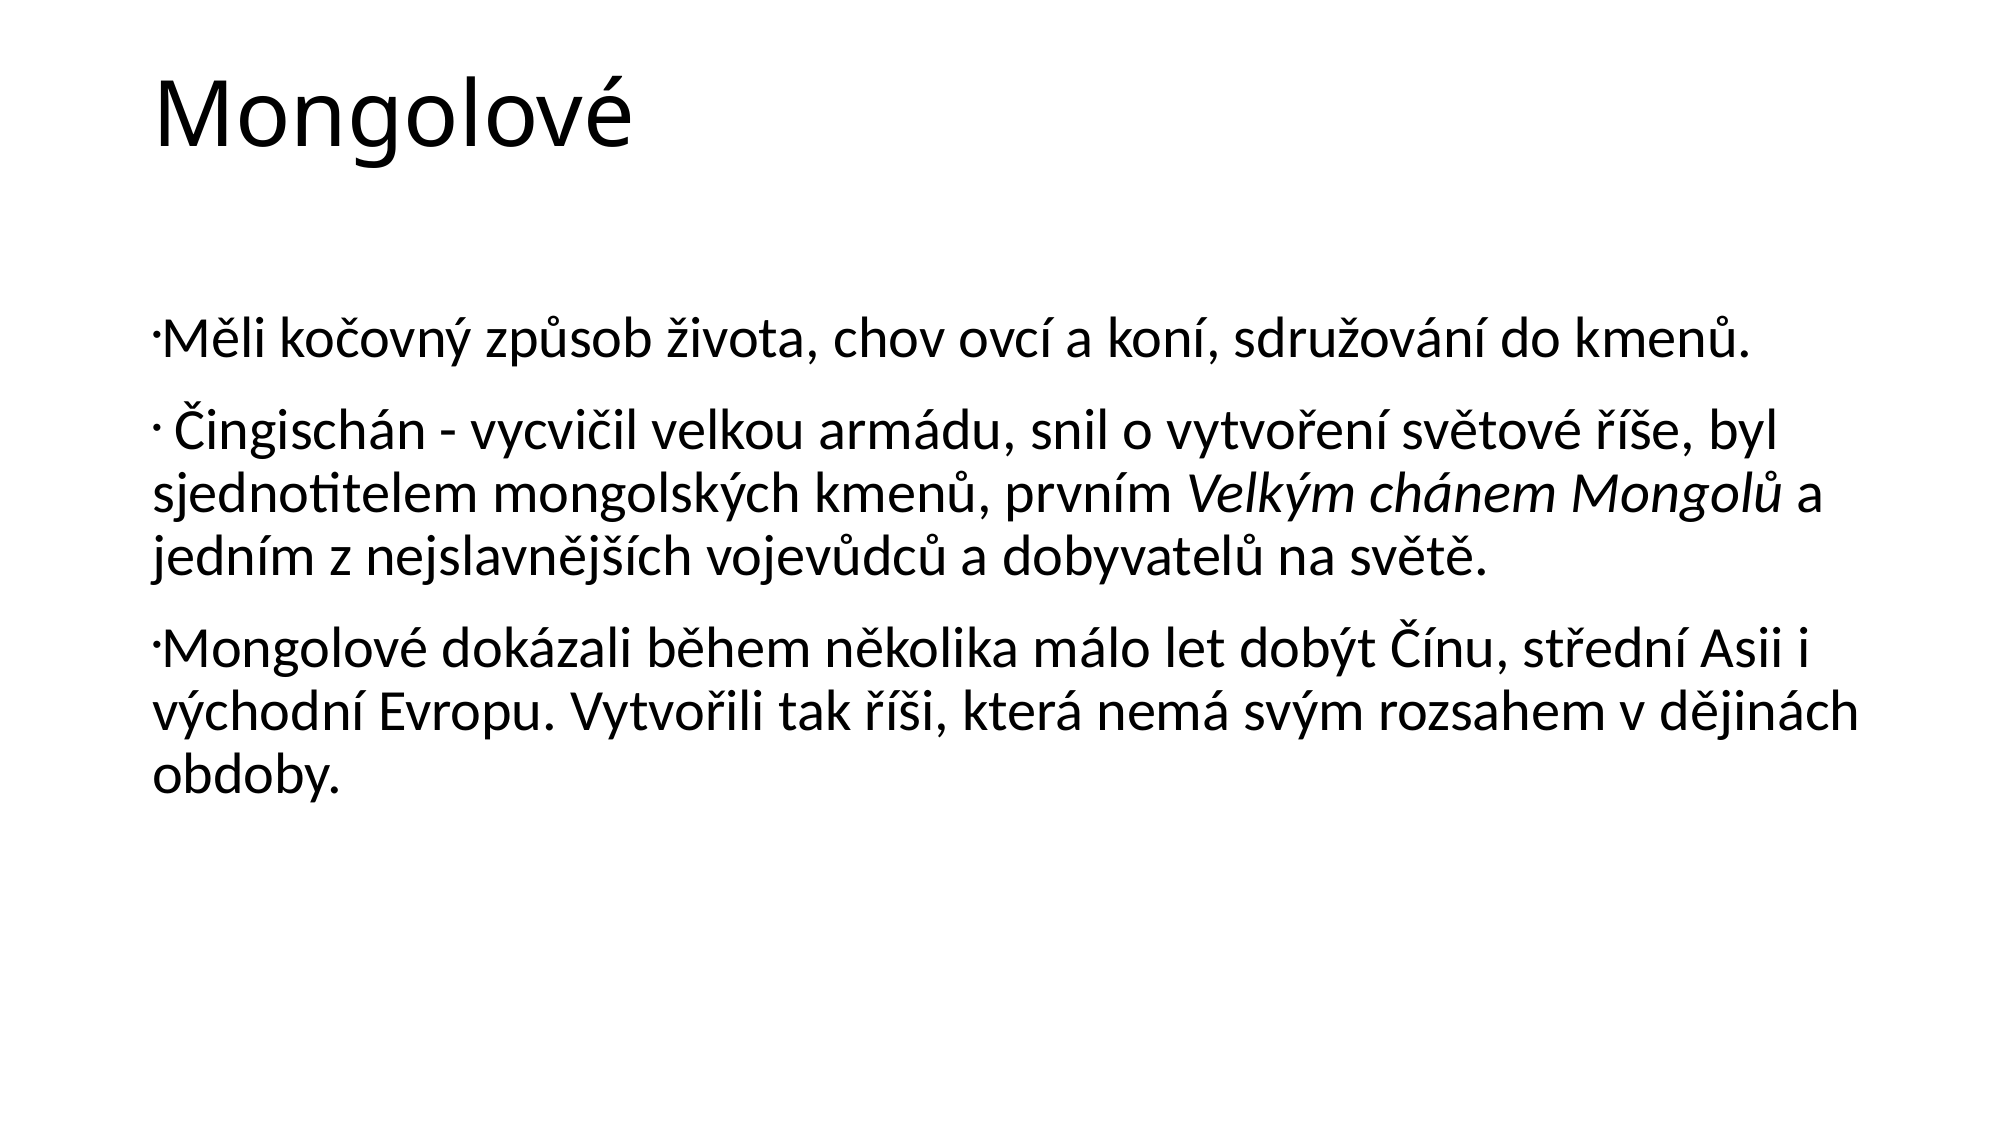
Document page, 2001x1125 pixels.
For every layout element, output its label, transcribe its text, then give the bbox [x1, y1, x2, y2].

title Mongolové [137, 59, 1863, 278]
list Měli kočovný způsob života, chov ovcí a koní, sdružování do kmenů. Čingischán - vycvičil velkou armádu, snil o vytvoření světové říše, byl sjednotitelem mongolských kmenů, prvním Velkým chánem Mongolů a jedním z nejslavnějších vojevůdců a dobyvatelů na světě. Mongolové dokázali během několika málo let dobýt Čínu, střední Asii i východní Evropu. Vytvořili tak říši, která nemá svým rozsahem v dějinách obdoby. [137, 299, 1946, 1014]
